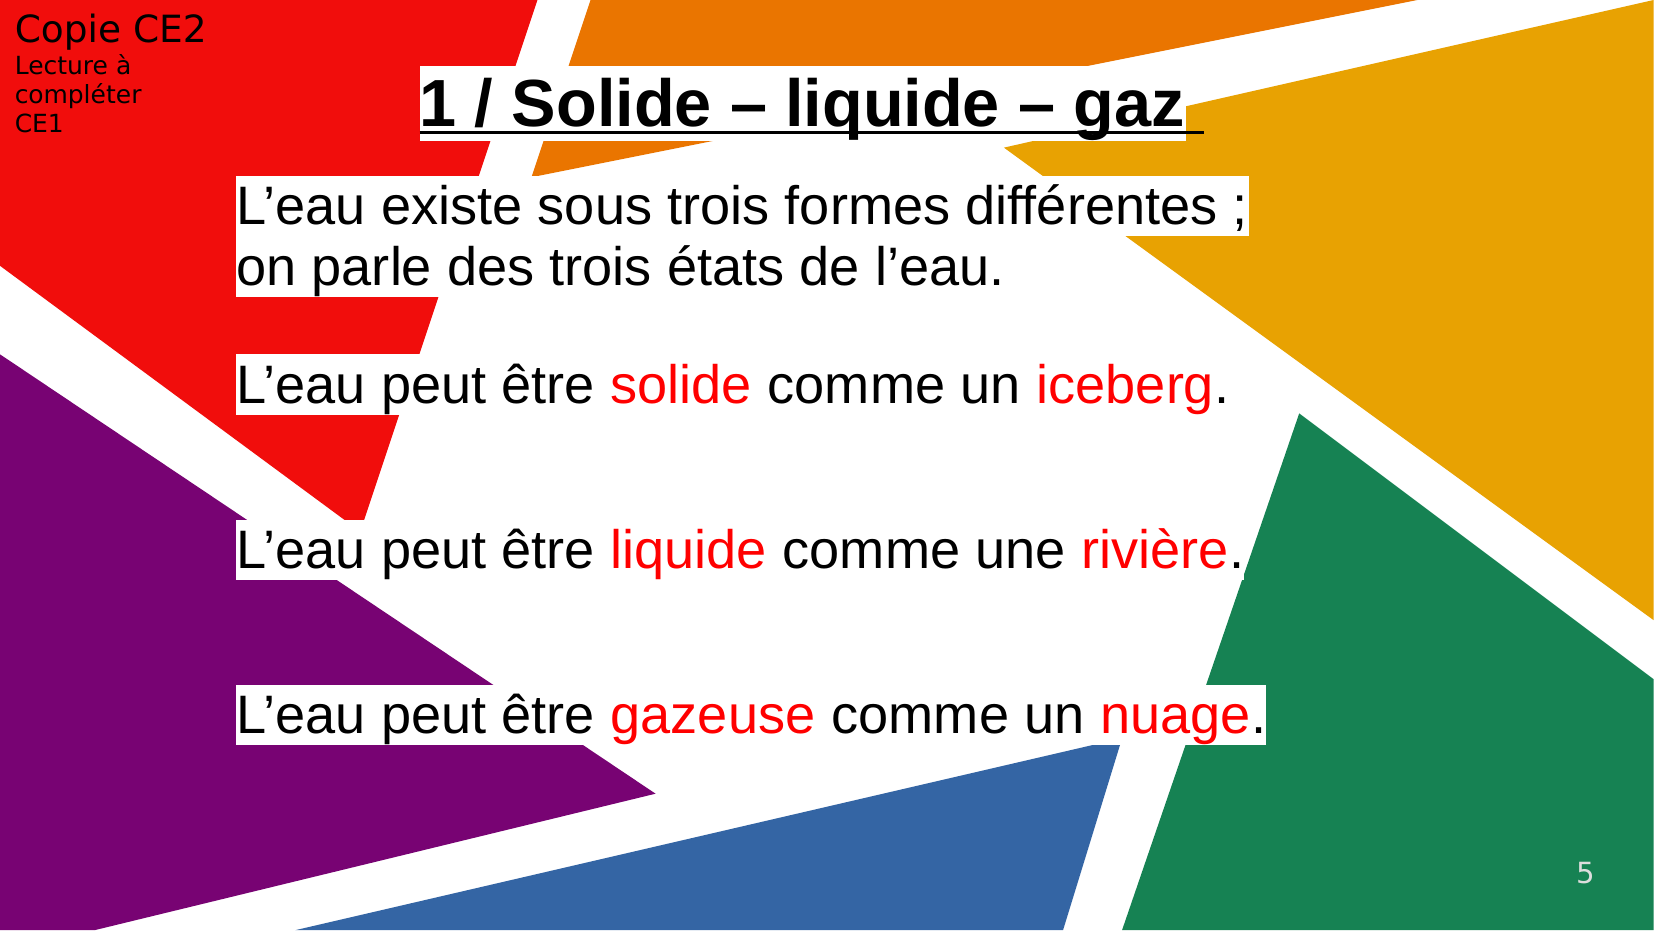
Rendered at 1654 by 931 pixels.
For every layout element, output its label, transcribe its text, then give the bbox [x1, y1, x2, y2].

title L’eau existe sous trois formes différentes ; on parle des trois états de l’eau. [236, 119, 1270, 353]
list L’eau peut être solide comme un iceberg. L’eau peut être liquide comme une rivière. L’eau peut être gazeuse comme un nuage. [236, 354, 1536, 768]
text_box 1 / Solide – liquide – gaz [383, 59, 1241, 224]
text_box Copie CE2 Lecture à compléter CE1 [0, 0, 266, 147]
